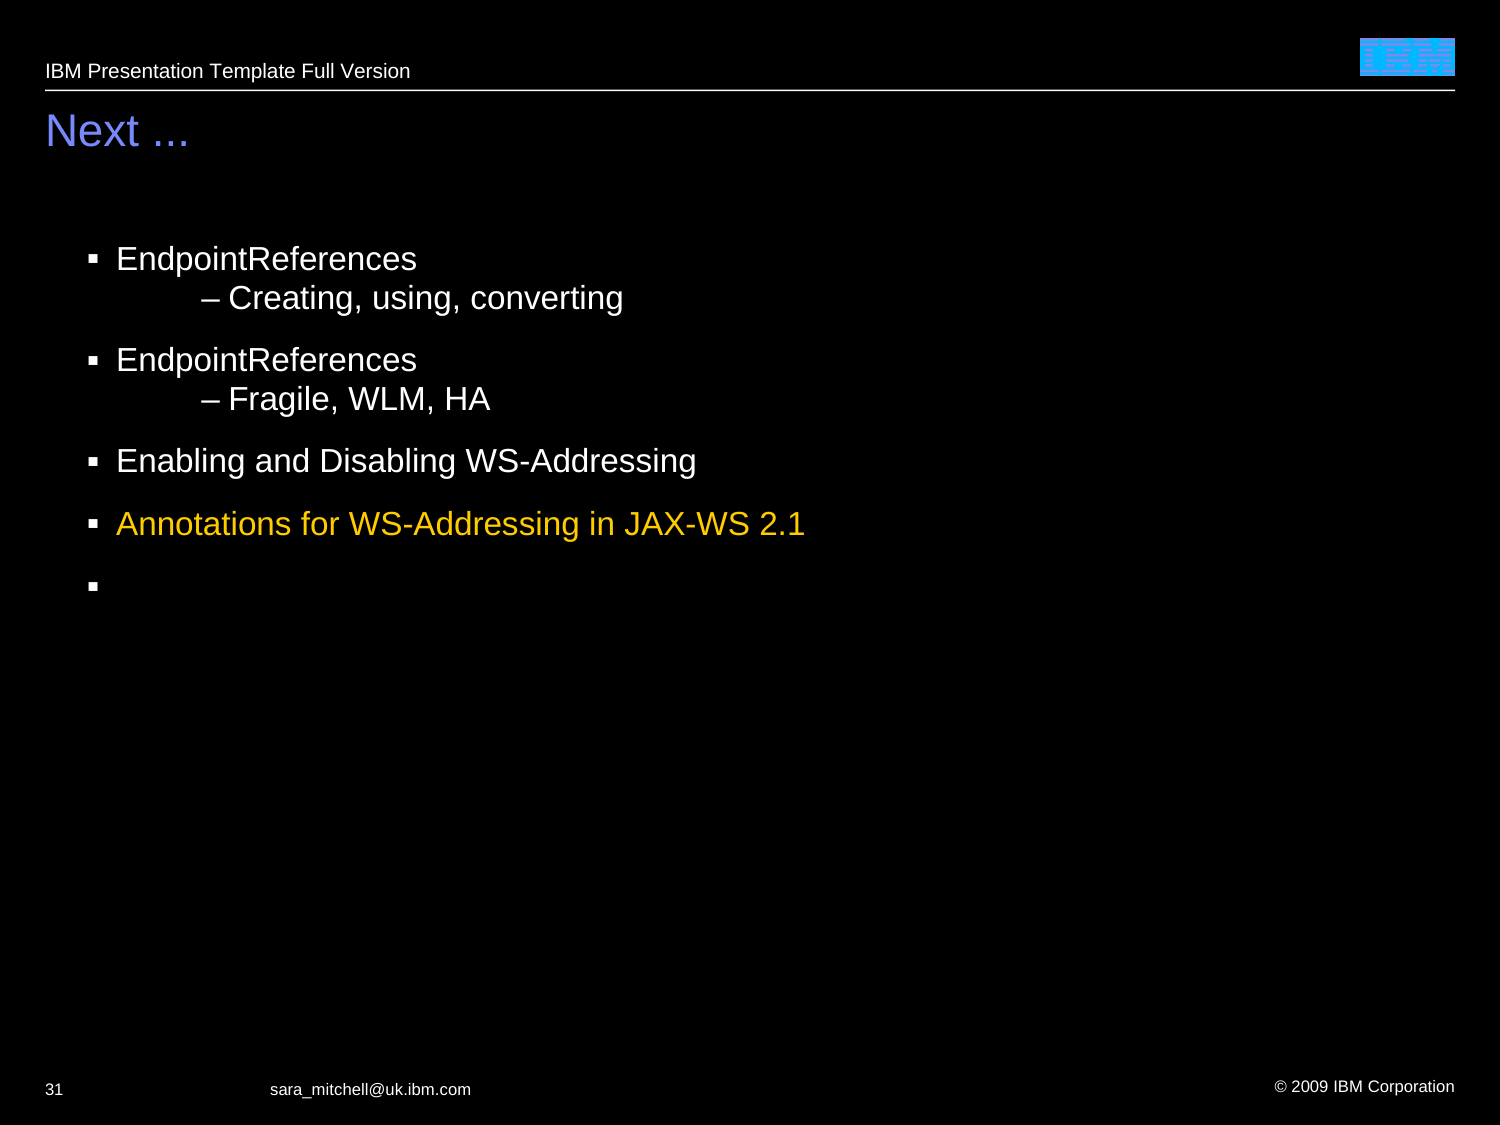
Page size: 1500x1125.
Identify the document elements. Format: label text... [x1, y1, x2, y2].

text_box IBM Presentation Template Full Version [30, 37, 1306, 83]
title Next ... [30, 97, 1456, 218]
list EndpointReferences Creating, using, converting EndpointReferences Fragile, WLM, HA Enabling and Disabling WS-Addressing Annotations for WS-Addressing in JAX-WS 2.1 [72, 232, 1393, 1037]
